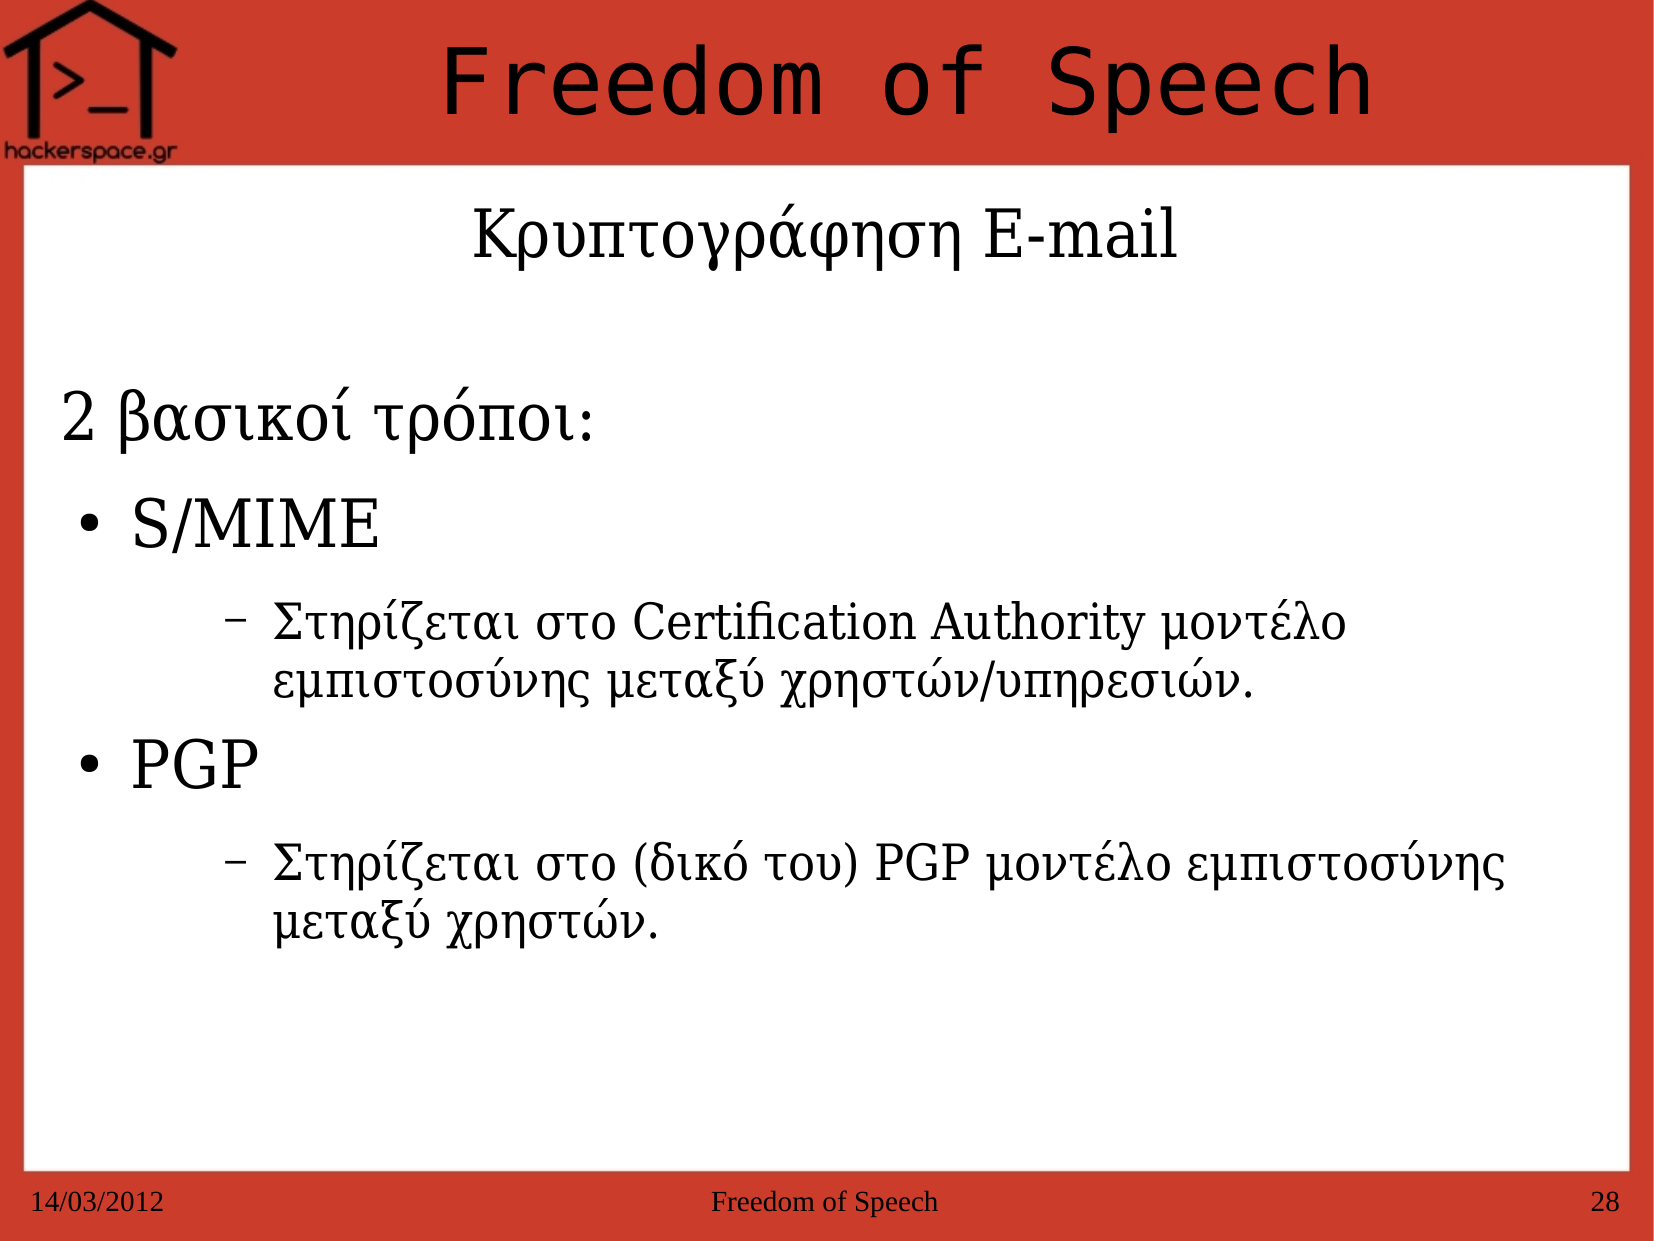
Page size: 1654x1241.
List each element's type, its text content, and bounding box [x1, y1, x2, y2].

title Freedom of Speech [195, 15, 1621, 151]
picture [0, 0, 1654, 1241]
list Κρυπτογράφηση E-mail 2 βασικοί τρόποι: S/MIME Στηρίζεται στο Certification Authority μοντέλο εμπιστοσύνης μεταξύ χρηστών/υπηρεσιών. PGP Στηρίζεται στο (δικό του) PGP μοντέλο εμπιστοσύνης μεταξύ χρηστών. [60, 195, 1591, 1141]
